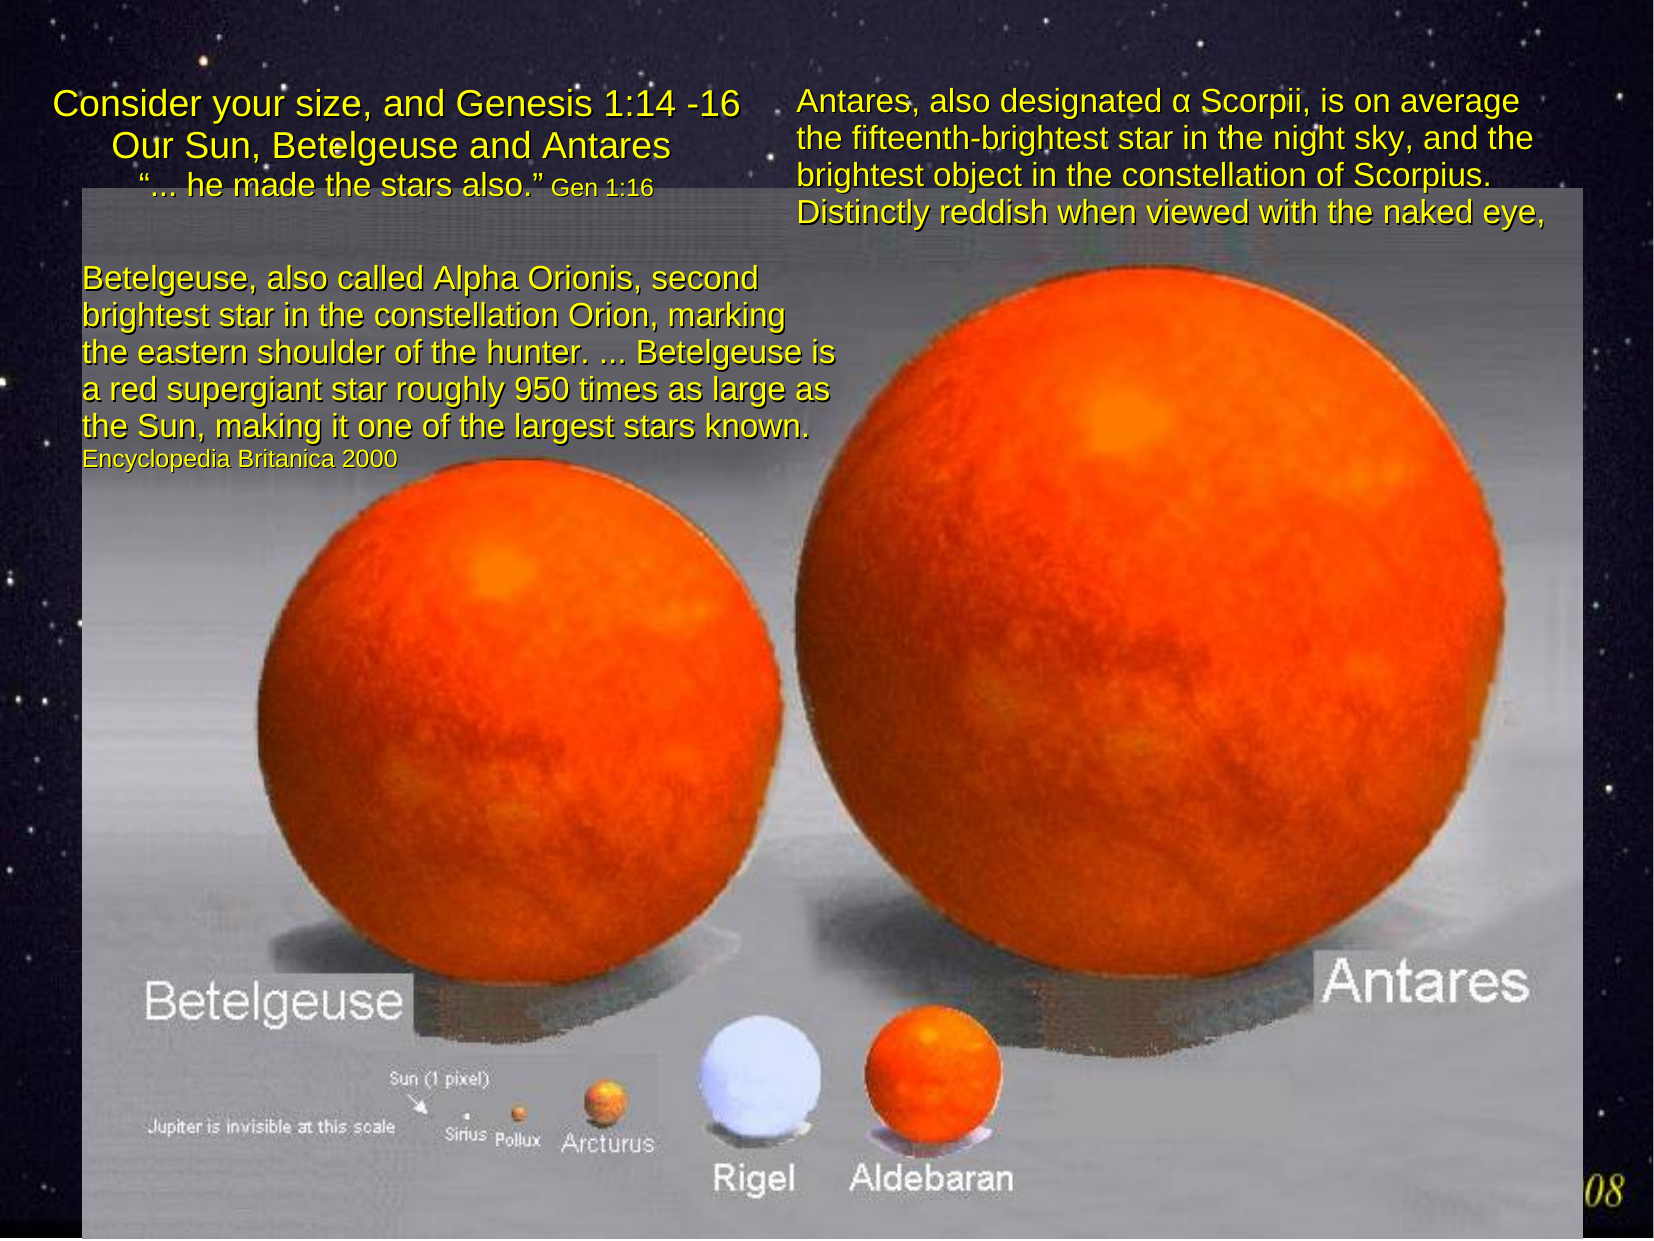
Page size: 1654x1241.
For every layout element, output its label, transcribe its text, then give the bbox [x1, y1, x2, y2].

picture [0, 0, 1654, 1239]
text_box Antares, also designated α Scorpii, is on average the fifteenth-brightest star in the night sky, and the brightest object in the constellation of Scorpius. Distinctly reddish when viewed with the naked eye, [781, 75, 1570, 239]
text_box Consider your size, and Genesis 1:14 -16 Our Sun, Betelgeuse and Antares “... he made the stars also.” Gen 1:16 [37, 75, 826, 226]
text_box Betelgeuse, also called Alpha Orionis, second brightest star in the constellation Orion, marking the eastern shoulder of the hunter. ... Betelgeuse is a red supergiant star roughly 950 times as large as the Sun, making it one of the largest stars known. Encyclopedia Britanica 2000 [67, 252, 855, 482]
